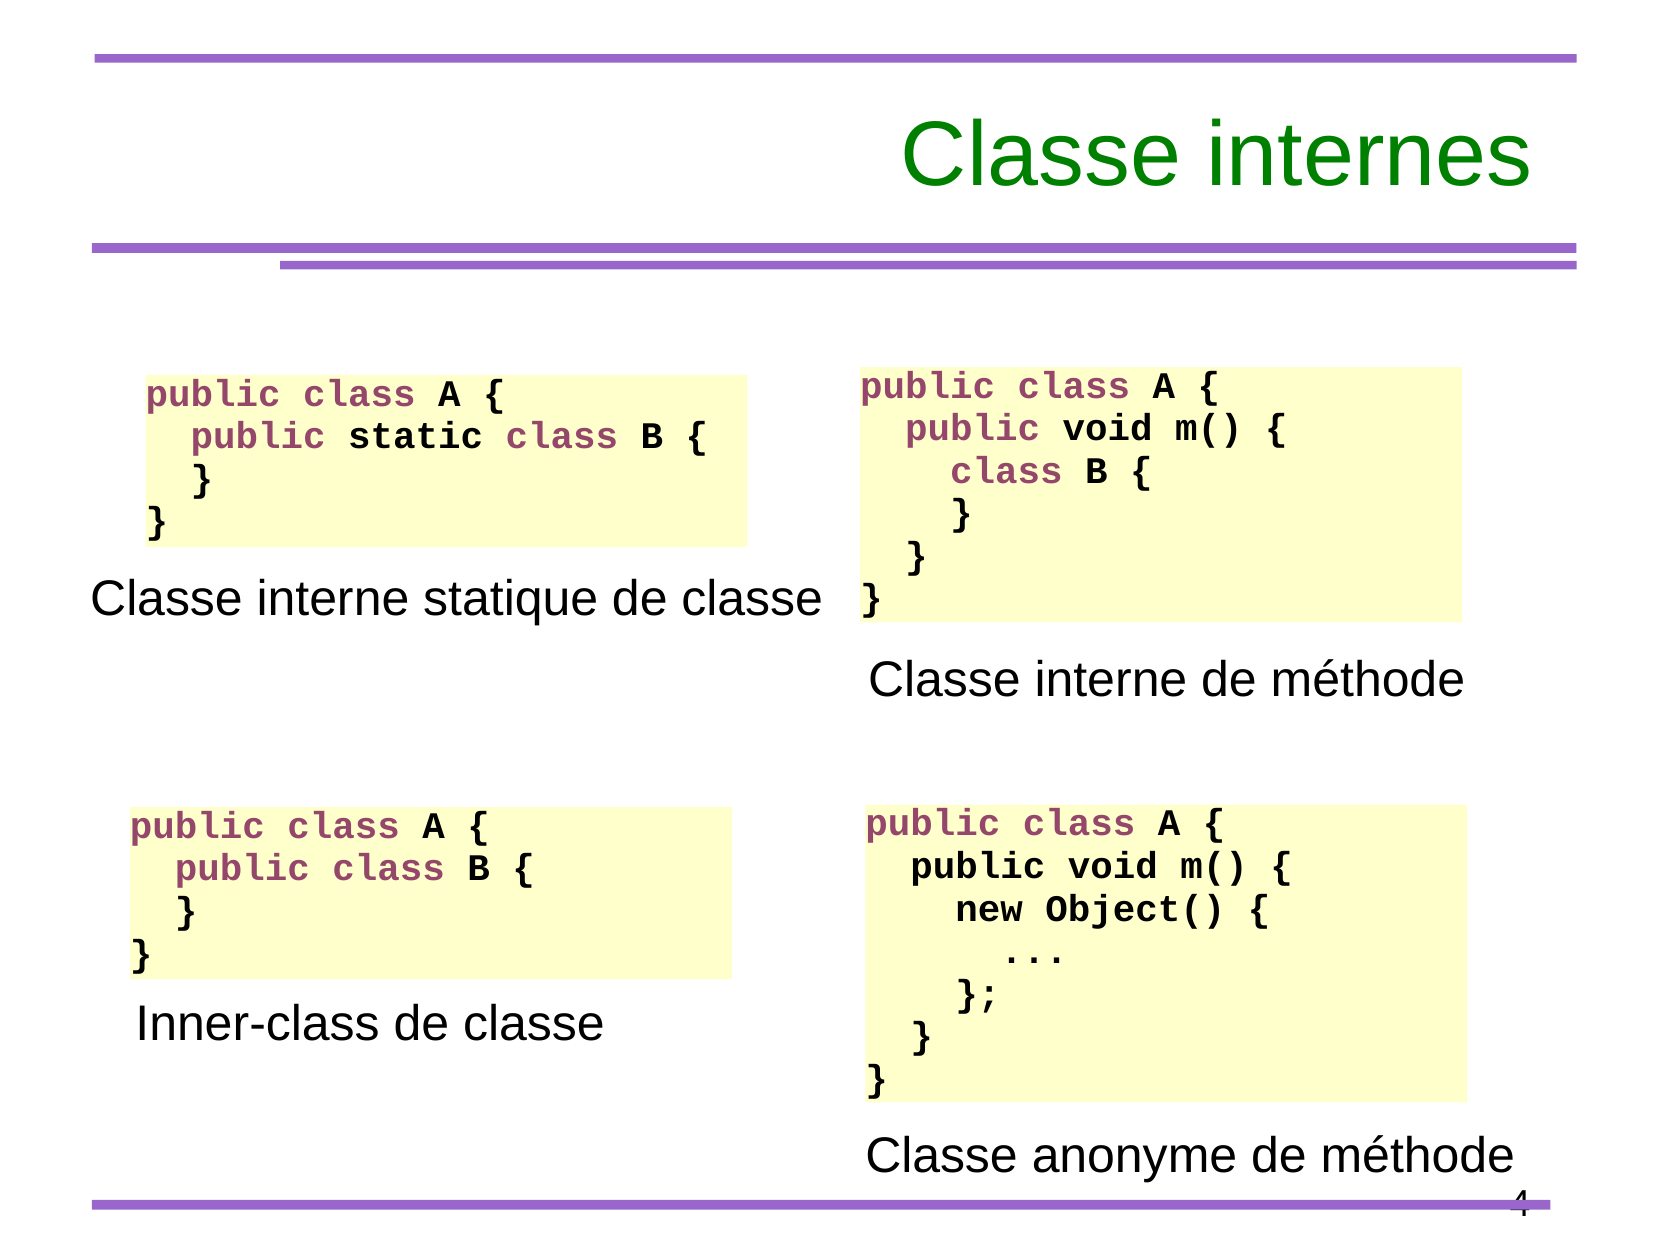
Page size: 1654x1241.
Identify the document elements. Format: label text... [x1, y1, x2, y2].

text_box public class A { public void m() { class B { } } } [860, 367, 1462, 623]
text_box public class A { public void m() { new Object() { ... }; } } [865, 804, 1468, 1103]
text_box Classe interne statique de classe [90, 570, 824, 627]
text_box Inner-class de classe [135, 994, 606, 1051]
text_box public class A { public class B { } } [130, 807, 732, 980]
title Classe internes [121, 49, 1534, 257]
text_box public class A { public static class B { } } [145, 374, 748, 547]
text_box Classe anonyme de méthode [865, 1127, 1517, 1184]
text_box Classe interne de méthode [868, 651, 1466, 707]
